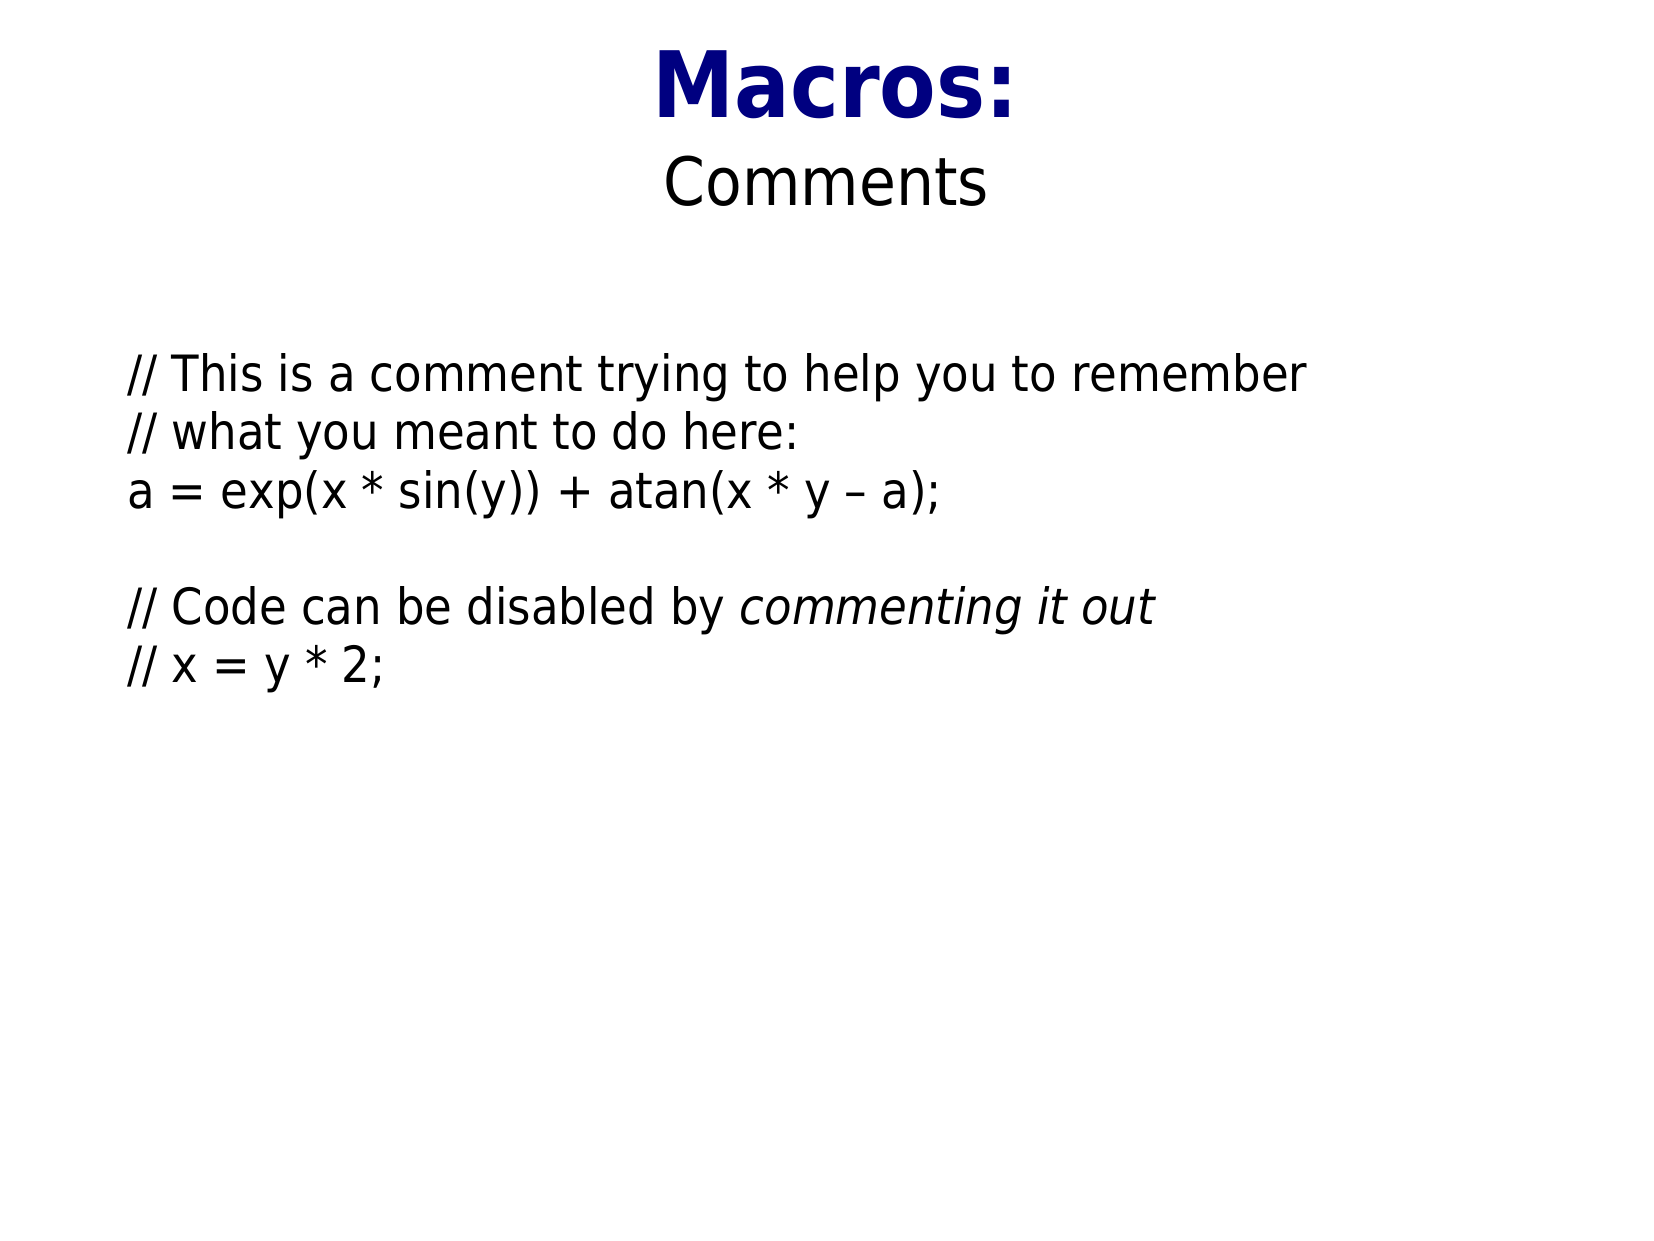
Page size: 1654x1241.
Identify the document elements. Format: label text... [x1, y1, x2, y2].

title Comments [82, 141, 1571, 287]
title Macros: [82, 31, 1571, 141]
text_box // This is a comment trying to help you to remember // what you meant to do here: a = exp(x * sin(y)) + atan(x * y – a); // Code can be disabled by commenting it out // x = y * 2; [112, 337, 1538, 702]
